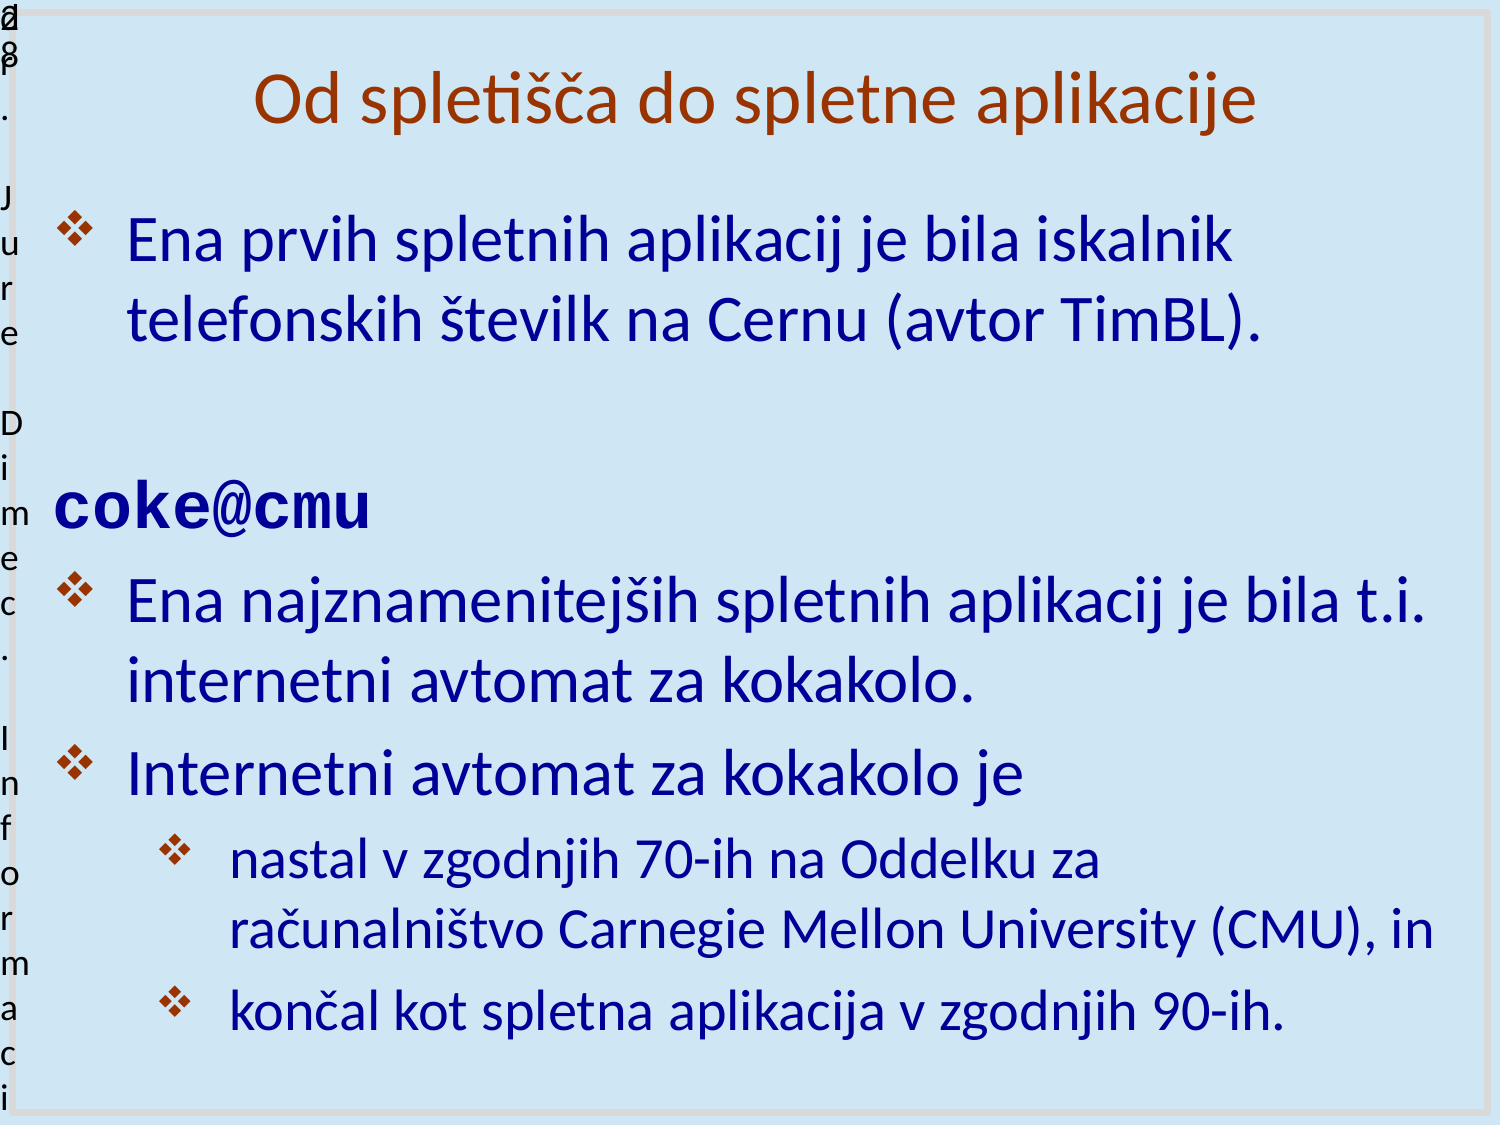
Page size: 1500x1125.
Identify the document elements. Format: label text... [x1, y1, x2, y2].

title Od spletišča do spletne aplikacije [37, 37, 1475, 150]
list Ena prvih spletnih aplikacij je bila iskalnik telefonskih številk na Cernu (avtor TimBL). coke@cmu Ena najznamenitejših spletnih aplikacij je bila t.i. internetni avtomat za kokakolo. Internetni avtomat za kokakolo je nastal v zgodnjih 70-ih na Oddelku za računalništvo Carnegie Mellon University (CMU), in končal kot spletna aplikacija v zgodnjih 90-ih. [37, 187, 1475, 1050]
